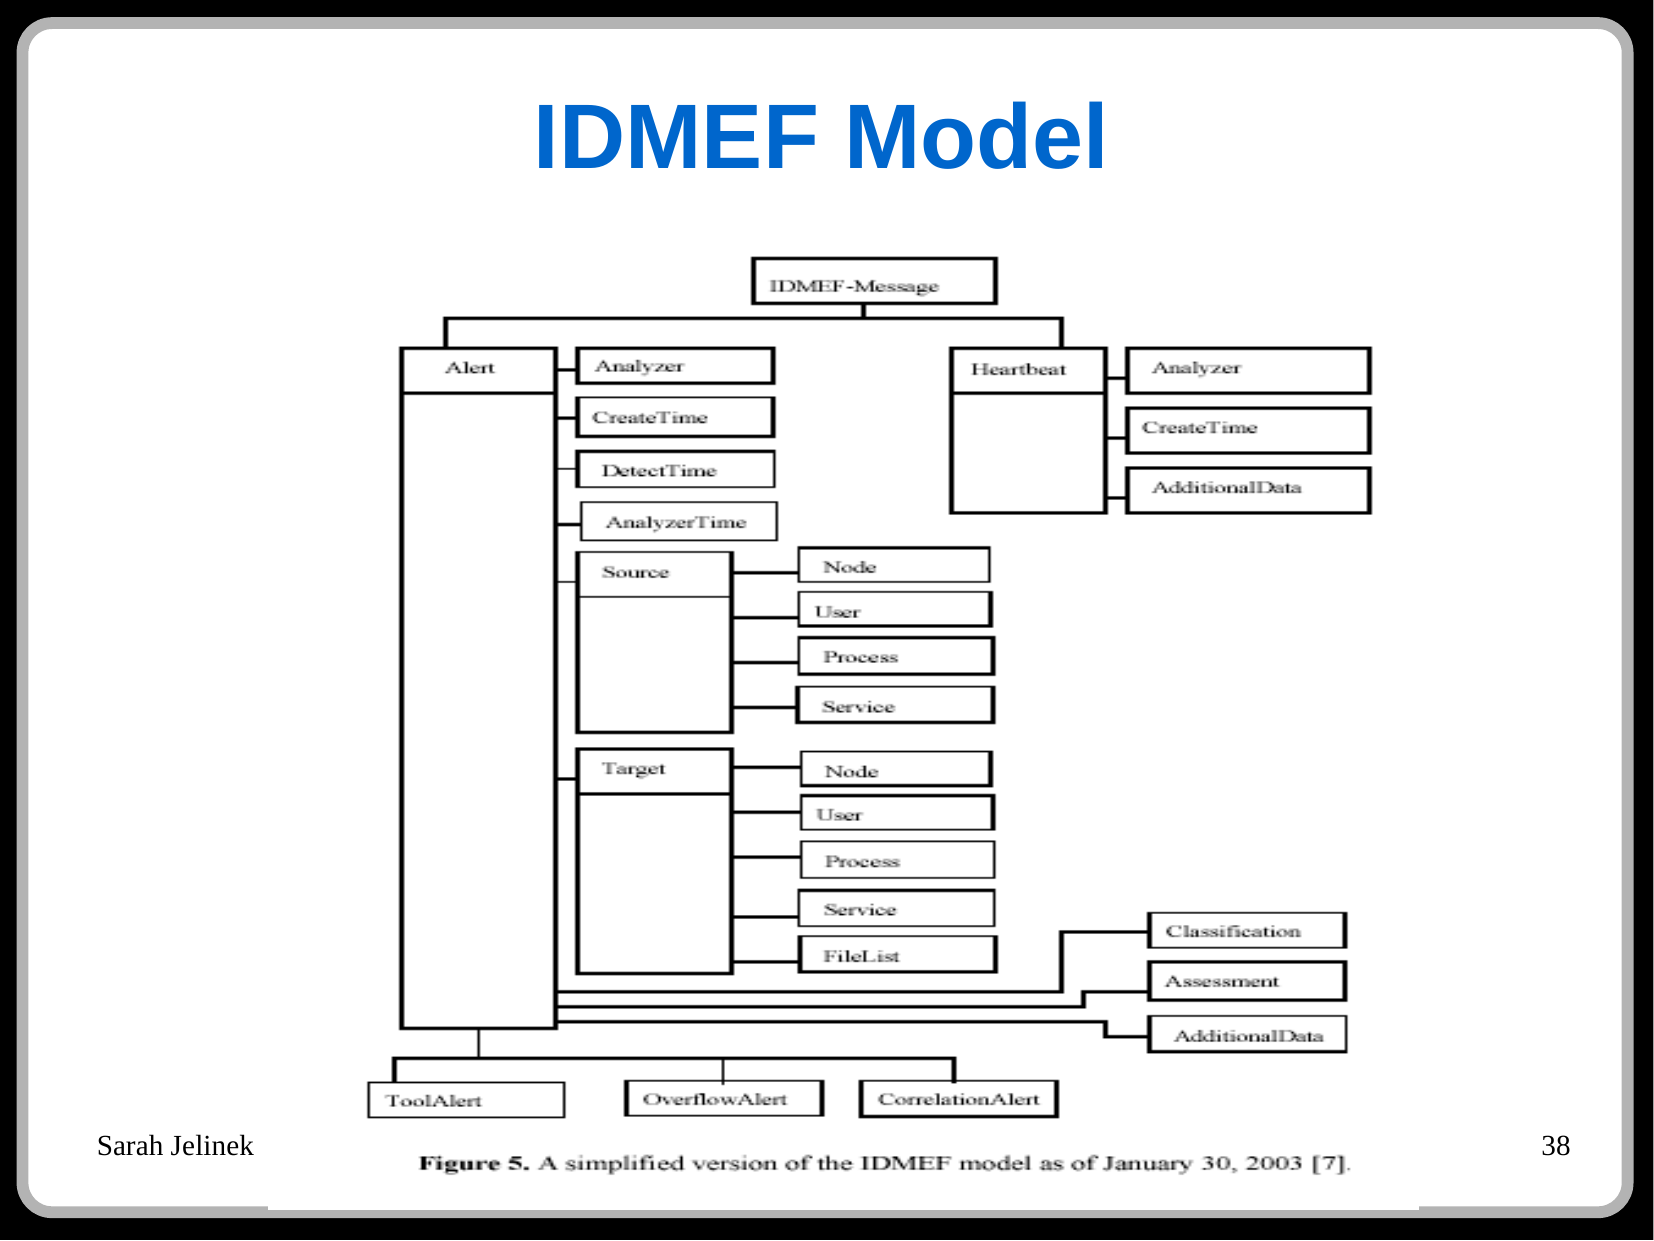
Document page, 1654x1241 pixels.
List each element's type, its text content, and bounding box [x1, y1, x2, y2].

picture [268, 184, 1419, 1210]
title IDMEF Model [67, 64, 1577, 209]
